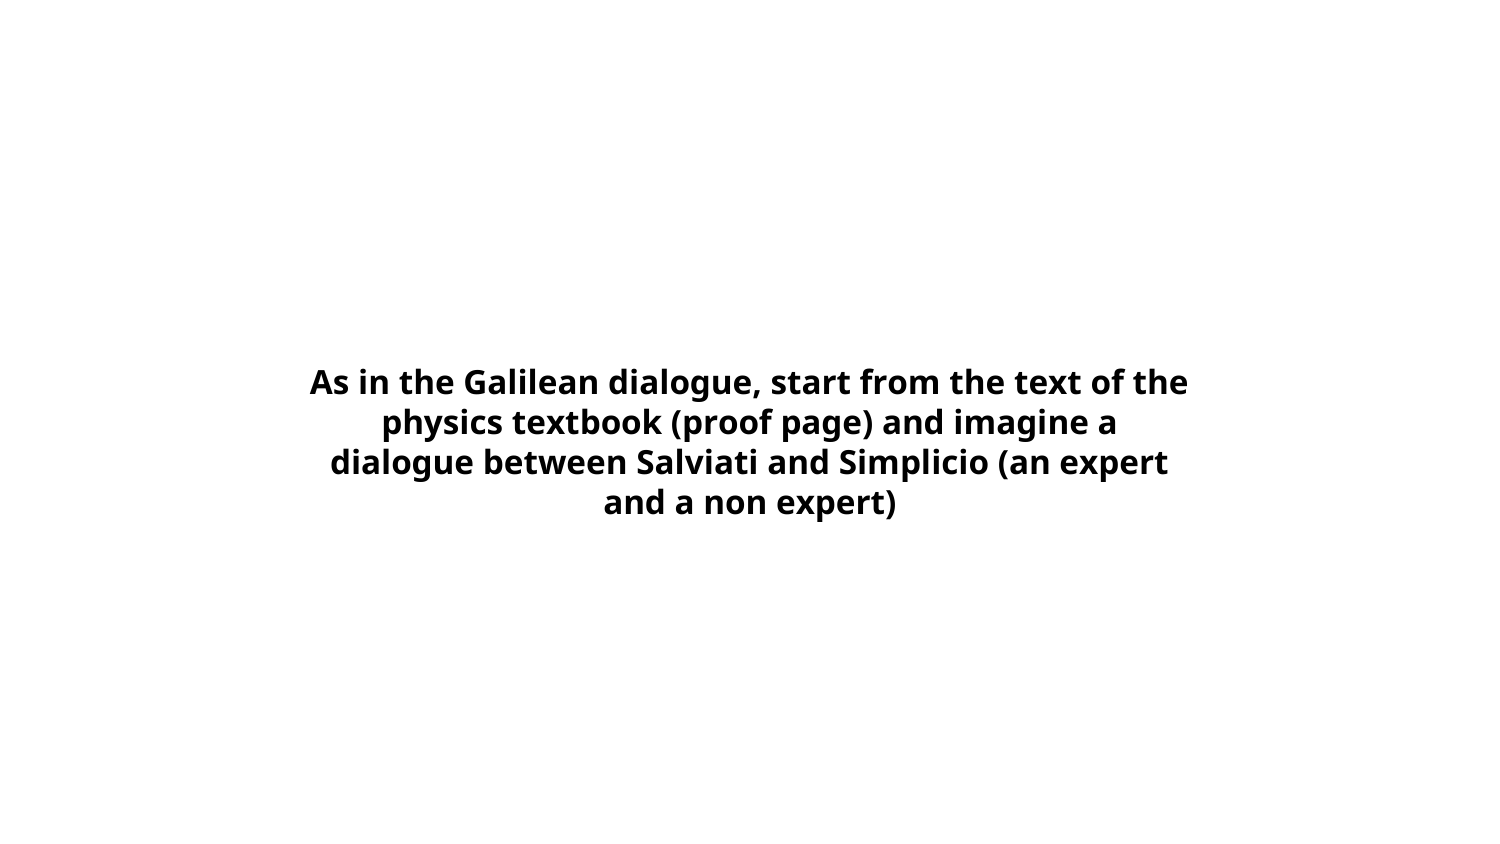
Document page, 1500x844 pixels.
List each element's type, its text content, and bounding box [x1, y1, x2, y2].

text_box As in the Galilean dialogue, start from the text of the physics textbook (proof page) and imagine a dialogue between Salviati and Simplicio (an expert and a non expert) [291, 346, 1209, 538]
